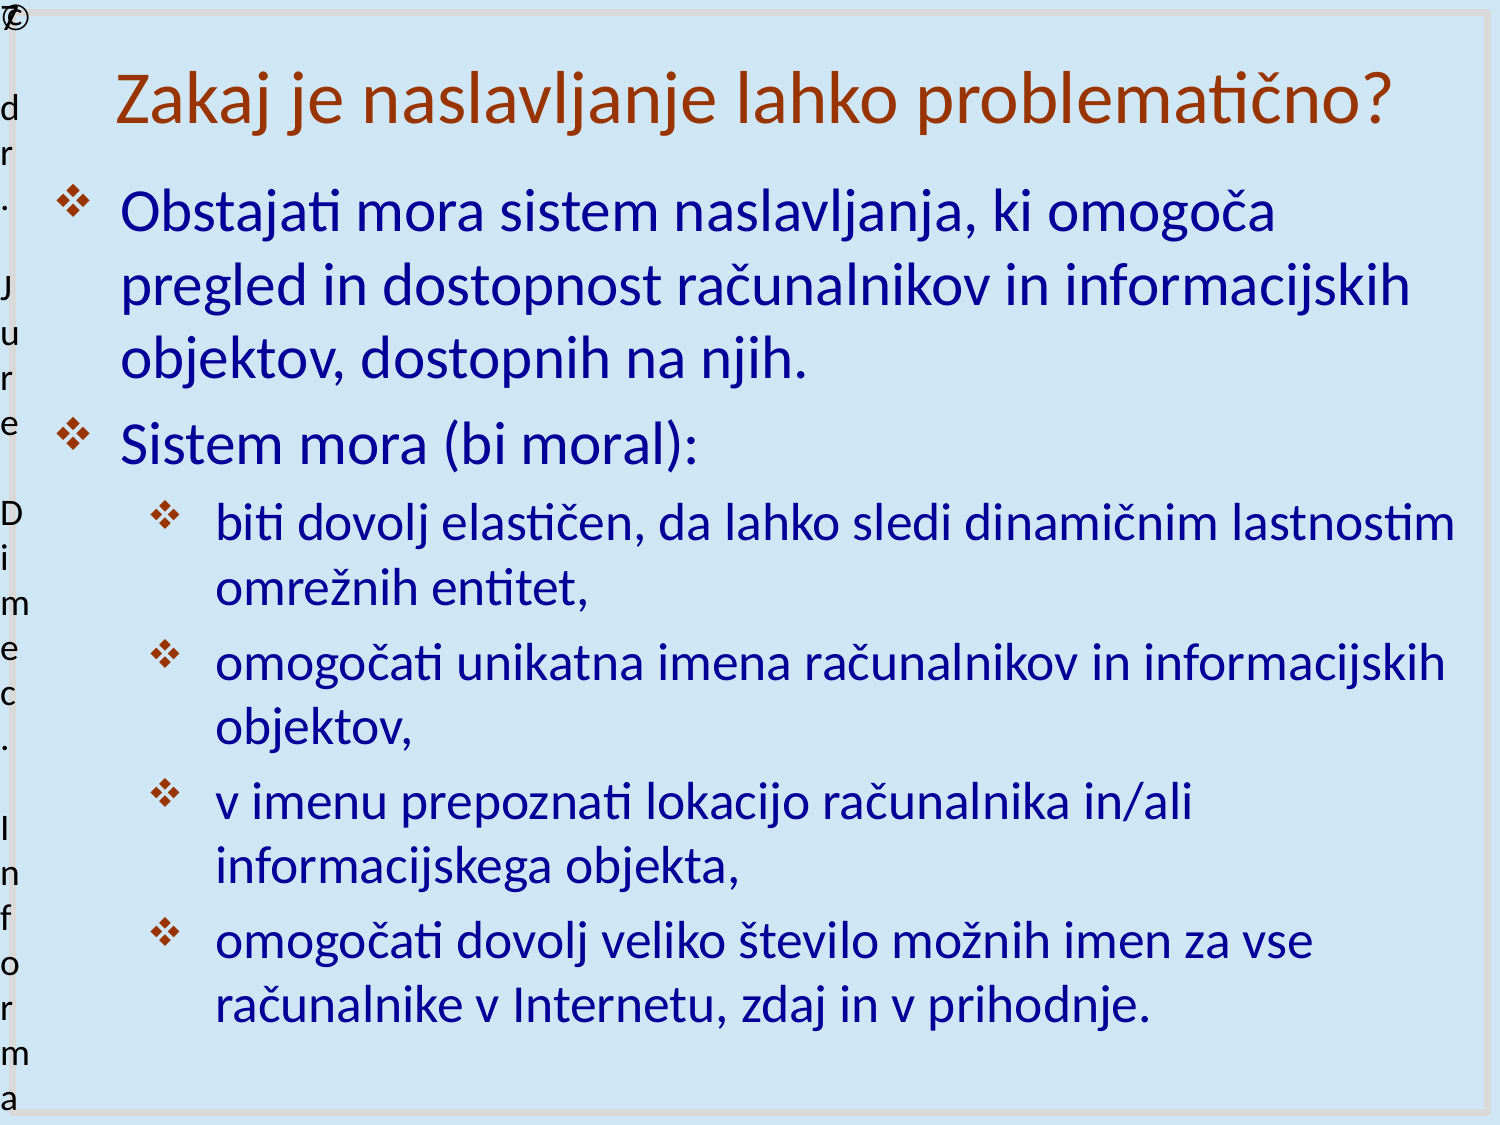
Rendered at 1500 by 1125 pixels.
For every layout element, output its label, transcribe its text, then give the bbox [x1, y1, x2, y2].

title Zakaj je naslavljanje lahko problematično? [37, 37, 1475, 150]
list Obstajati mora sistem naslavljanja, ki omogoča pregled in dostopnost računalnikov in informacijskih objektov, dostopnih na njih. Sistem mora (bi moral): biti dovolj elastičen, da lahko sledi dinamičnim lastnostim omrežnih entitet, omogočati unikatna imena računalnikov in informacijskih objektov, v imenu prepoznati lokacijo računalnika in/ali informacijskega objekta, omogočati dovolj veliko število možnih imen za vse računalnike v Internetu, zdaj in v prihodnje. [37, 162, 1475, 1050]
